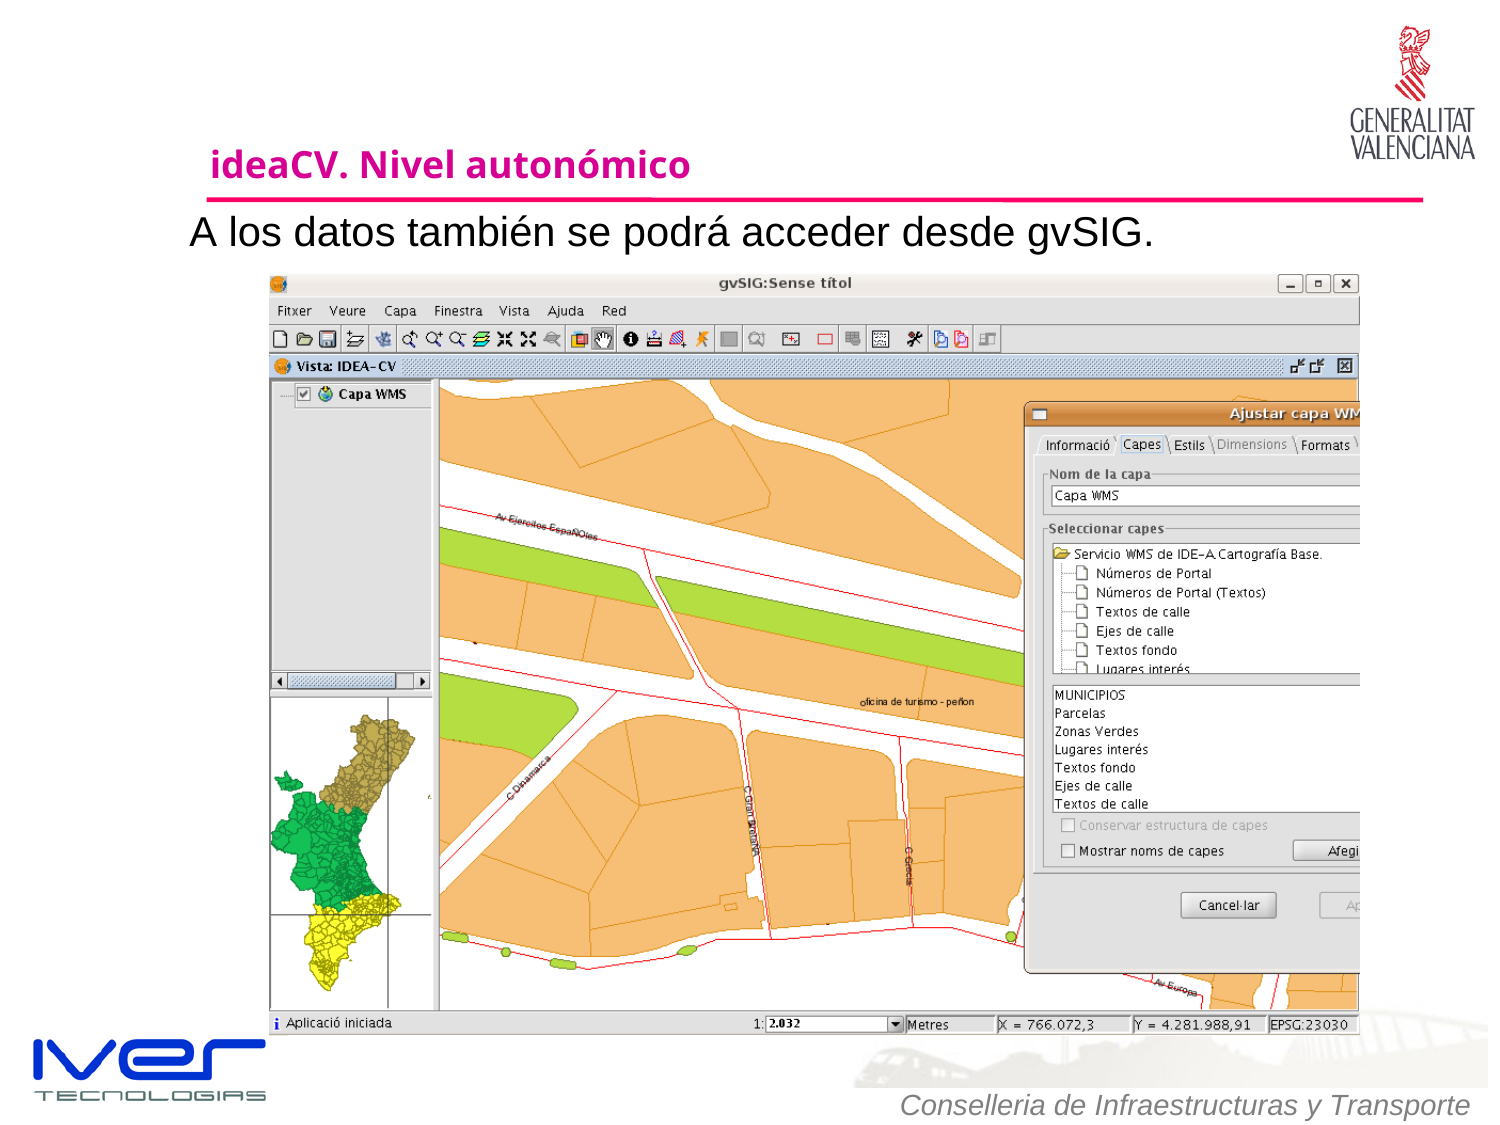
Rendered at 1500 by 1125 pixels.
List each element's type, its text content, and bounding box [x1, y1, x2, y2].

text_box ideaCV. Nivel autonómico [195, 124, 707, 198]
picture [1349, 24, 1476, 160]
picture [269, 274, 1488, 1088]
text_box A los datos también se podrá acceder desde gvSIG. [174, 204, 1171, 263]
picture [29, 1033, 266, 1113]
